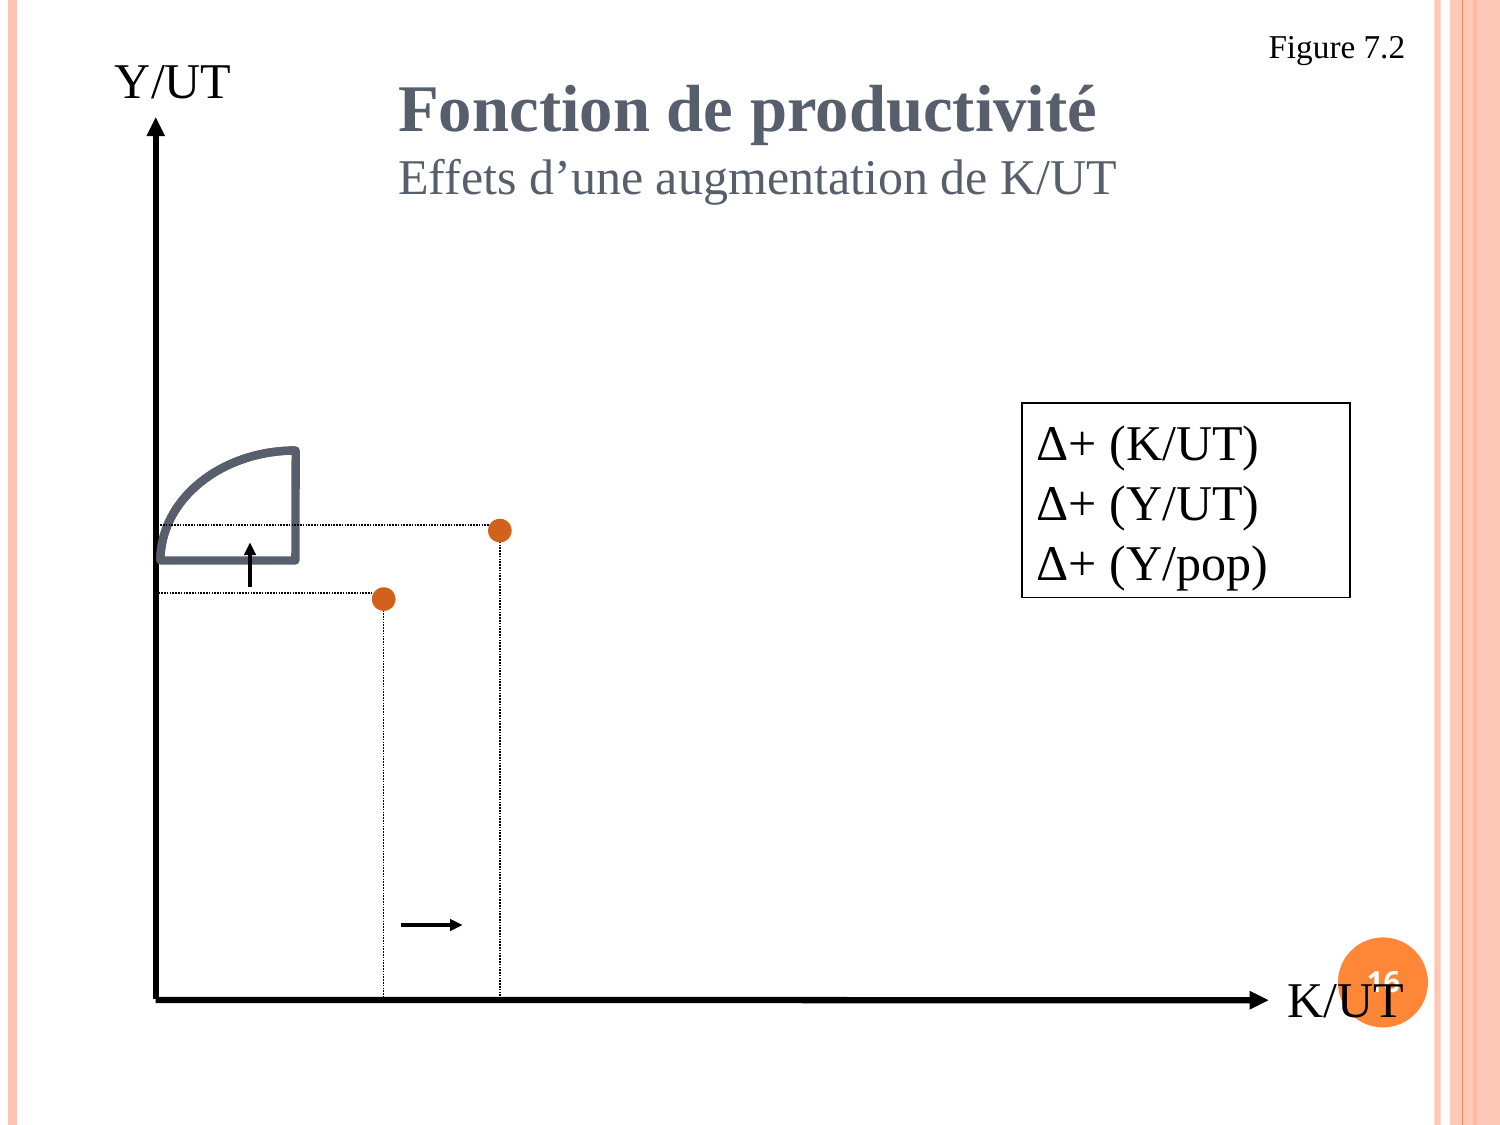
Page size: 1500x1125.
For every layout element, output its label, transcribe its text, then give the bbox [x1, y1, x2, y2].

text_box Fonction de productivité Effets d’une augmentation de K/UT [383, 57, 1350, 213]
text_box [488, 518, 512, 543]
text_box K/UT [1272, 960, 1420, 1036]
text_box Figure 7.2 [1253, 17, 1421, 73]
slide_number <numéro> [1333, 940, 1434, 1027]
text_box Y/UT [100, 41, 247, 116]
text_box Δ+ (K/UT)  Δ+ (Y/UT)  Δ+ (Y/pop) [1021, 402, 1350, 598]
text_box [371, 587, 396, 611]
